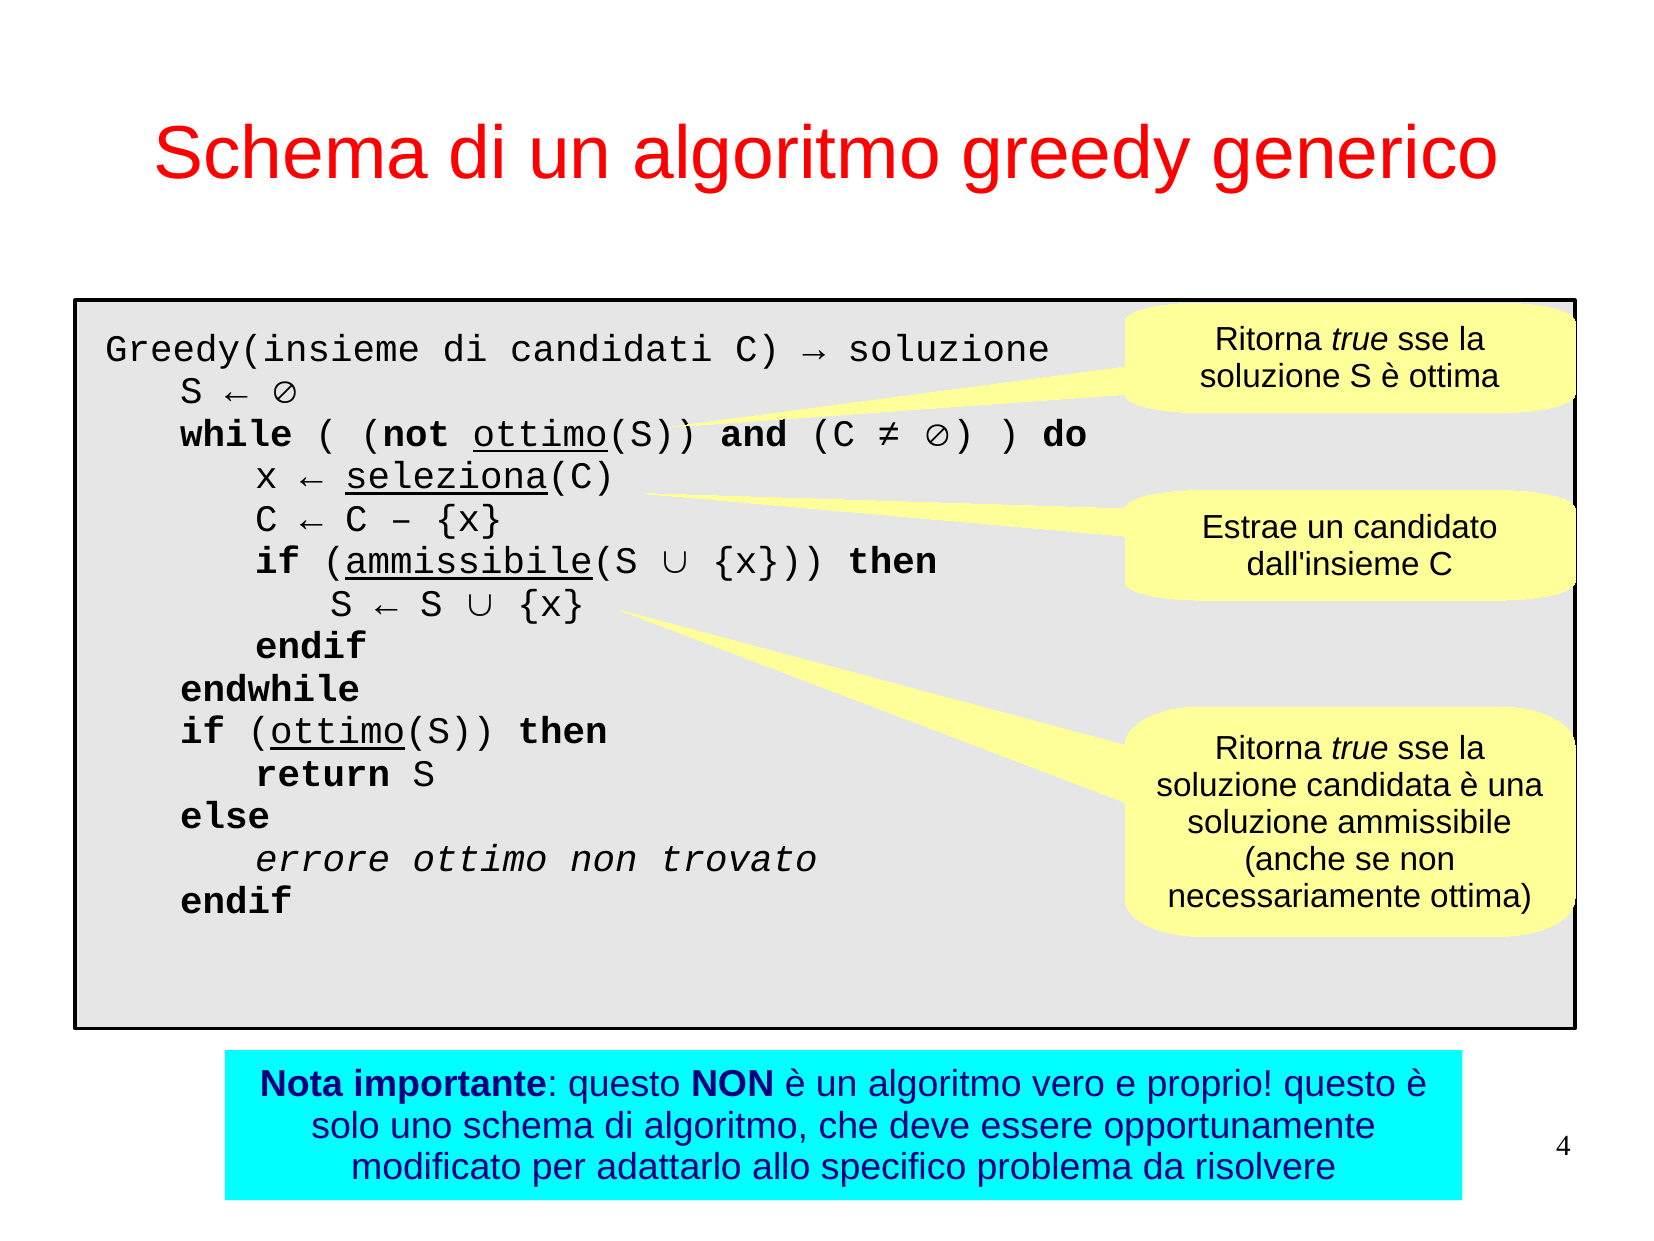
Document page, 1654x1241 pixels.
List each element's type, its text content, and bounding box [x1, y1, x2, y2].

text_box Greedy(insieme di candidati C) → soluzione S ←  while ( (not ottimo(S)) and (C ≠ ) ) do x ← seleziona(C) C ← C – {x} if (ammissibile(S  {x})) then S ← S  {x} endif endwhile if (ottimo(S)) then return S else errore ottimo non trovato endif [75, 300, 1576, 1029]
title Schema di un algoritmo greedy generico [82, 49, 1571, 257]
text_box Estrae un candidato dall'insieme C [646, 490, 1576, 601]
text_box Nota importante: questo NON è un algoritmo vero e proprio! questo è solo uno schema di algoritmo, che deve essere opportunamente modificato per adattarlo allo specifico problema da risolvere [224, 1050, 1463, 1201]
text_box Ritorna true sse la soluzione candidata è una soluzione ammissibile (anche se non necessariamente ottima) [620, 610, 1576, 937]
text_box Ritorna true sse la soluzione S è ottima [670, 303, 1576, 428]
